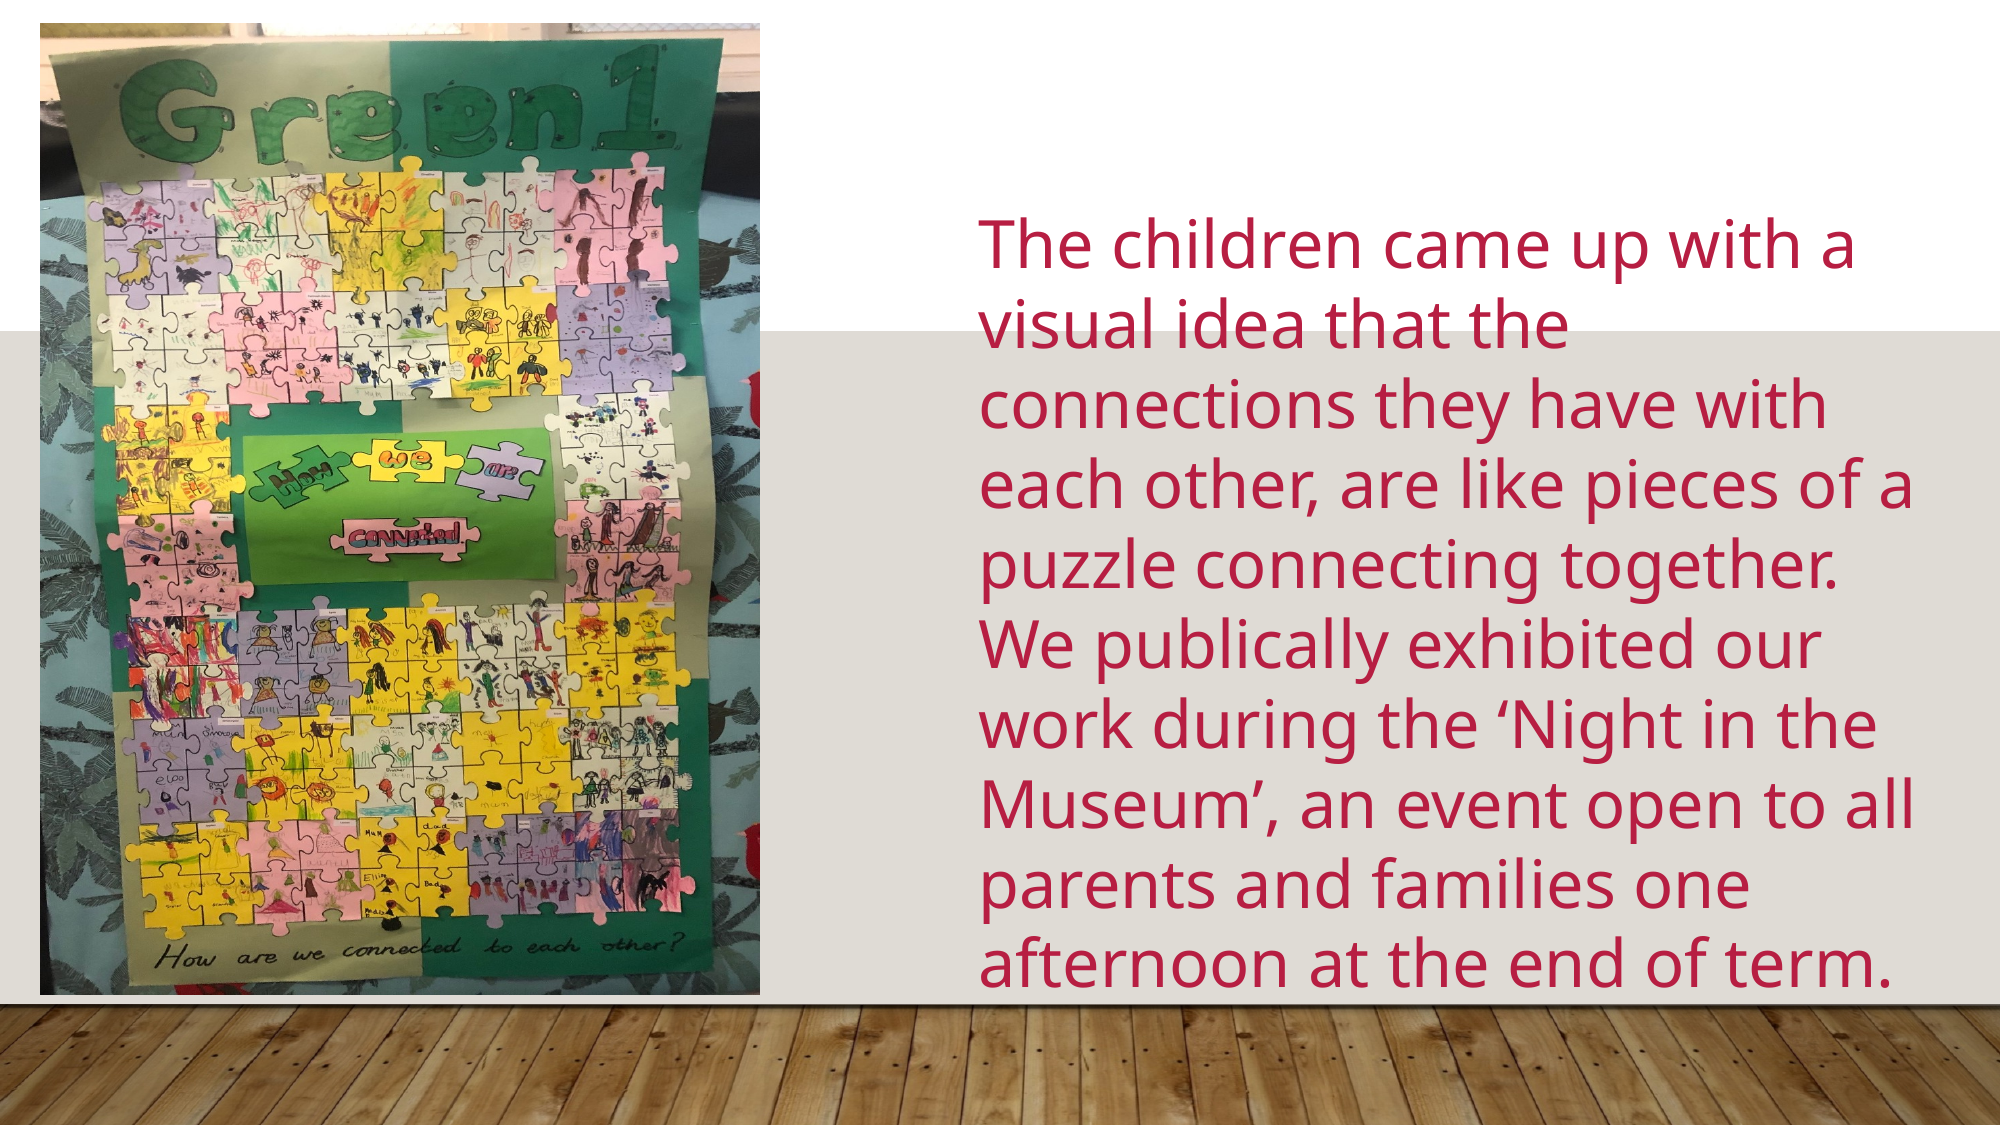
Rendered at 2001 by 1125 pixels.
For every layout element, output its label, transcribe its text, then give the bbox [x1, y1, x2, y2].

text_box The children came up with a visual idea that the connections they have with each other, are like pieces of a puzzle connecting together. We publically exhibited our work during the ‘Night in the Museum’, an event open to all parents and families one afternoon at the end of term. [963, 194, 1973, 1009]
picture [0, 1004, 2000, 1125]
picture [40, 23, 760, 996]
